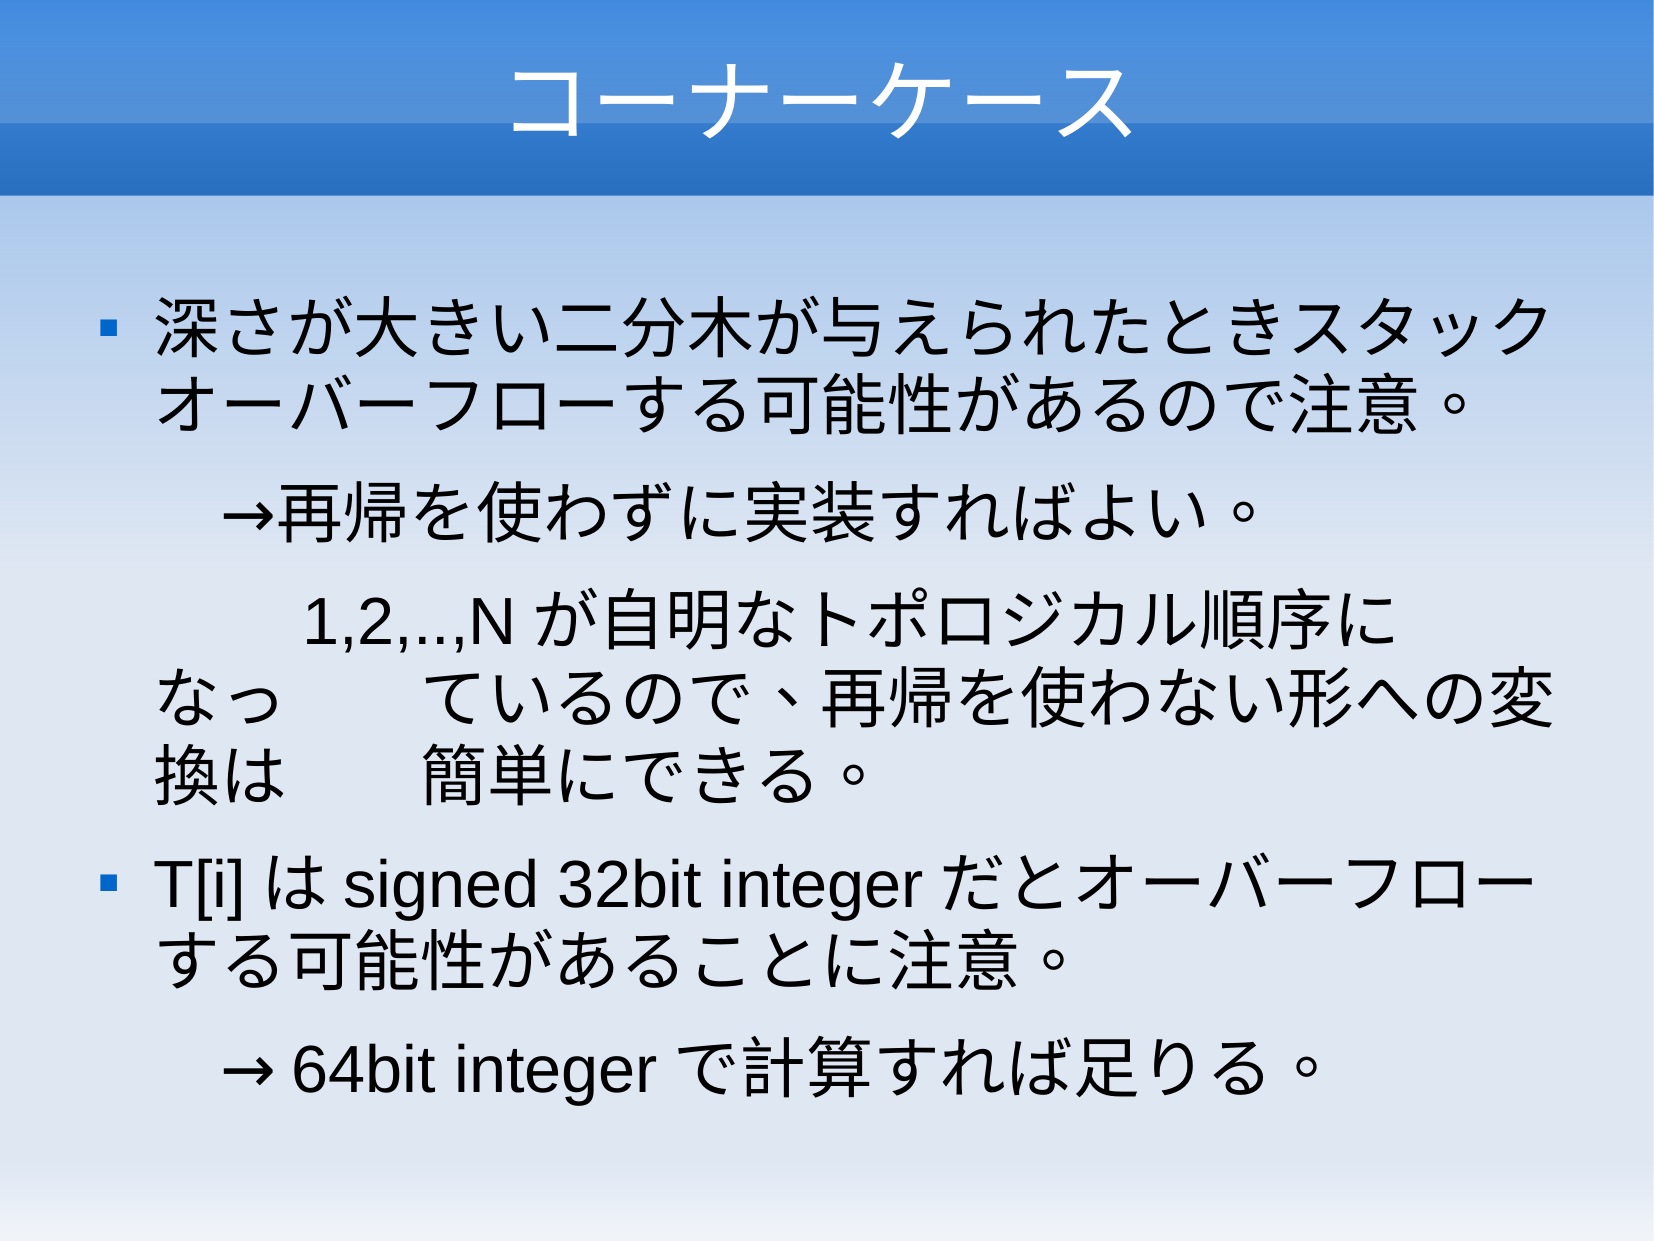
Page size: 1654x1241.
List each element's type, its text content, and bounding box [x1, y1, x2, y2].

picture [0, 0, 1654, 1241]
title コーナーケース [76, 7, 1565, 200]
list 深さが大きい二分木が与えられたときスタックオーバーフローする可能性があるので注意。 →再帰を使わずに実装すればよい。 1,2,..,Nが自明なトポロジカル順序になっ ているので、再帰を使わない形への変換は 簡単にできる。 T[i]はsigned 32bit integerだとオーバーフローする可能性があることに注意。 →64bit integerで計算すれば足りる。 [82, 290, 1571, 1109]
